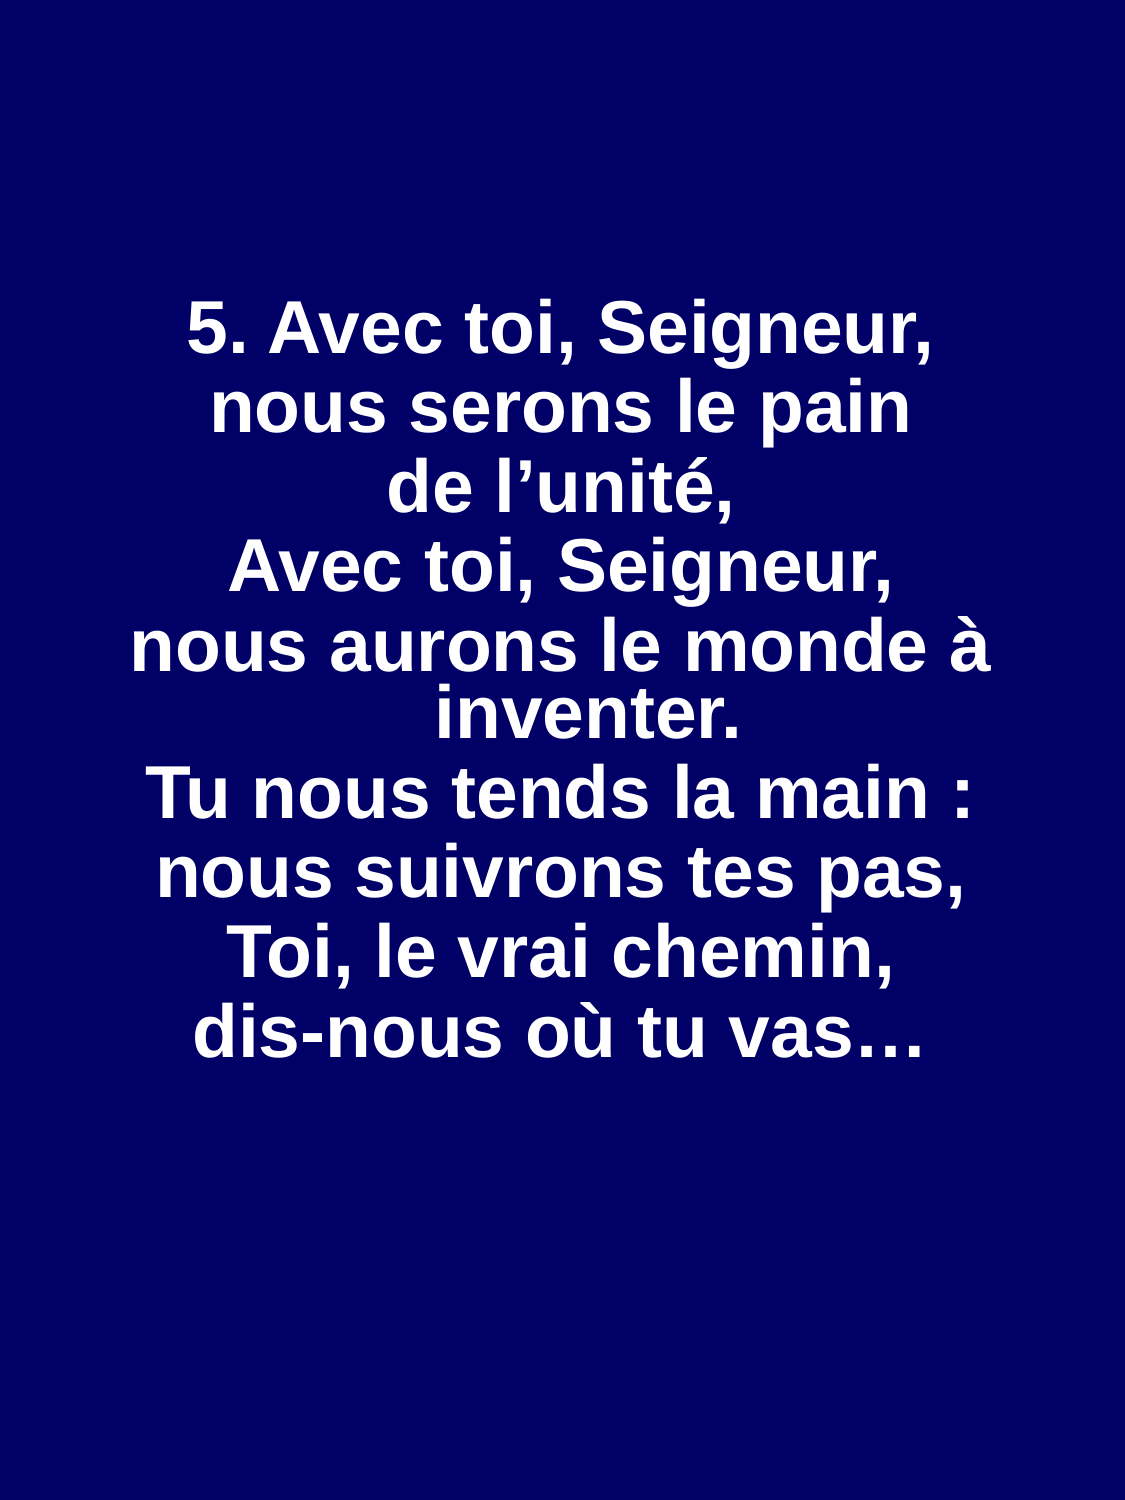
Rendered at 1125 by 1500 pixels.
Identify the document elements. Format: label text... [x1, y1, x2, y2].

text_box 5. Avec toi, Seigneur, nous serons le pain de lʼunité, Avec toi, Seigneur, nous aurons le monde à inventer. Tu nous tends la main : nous suivrons tes pas, Toi, le vrai chemin, dis-nous où tu vas… [11, 35, 1110, 1441]
